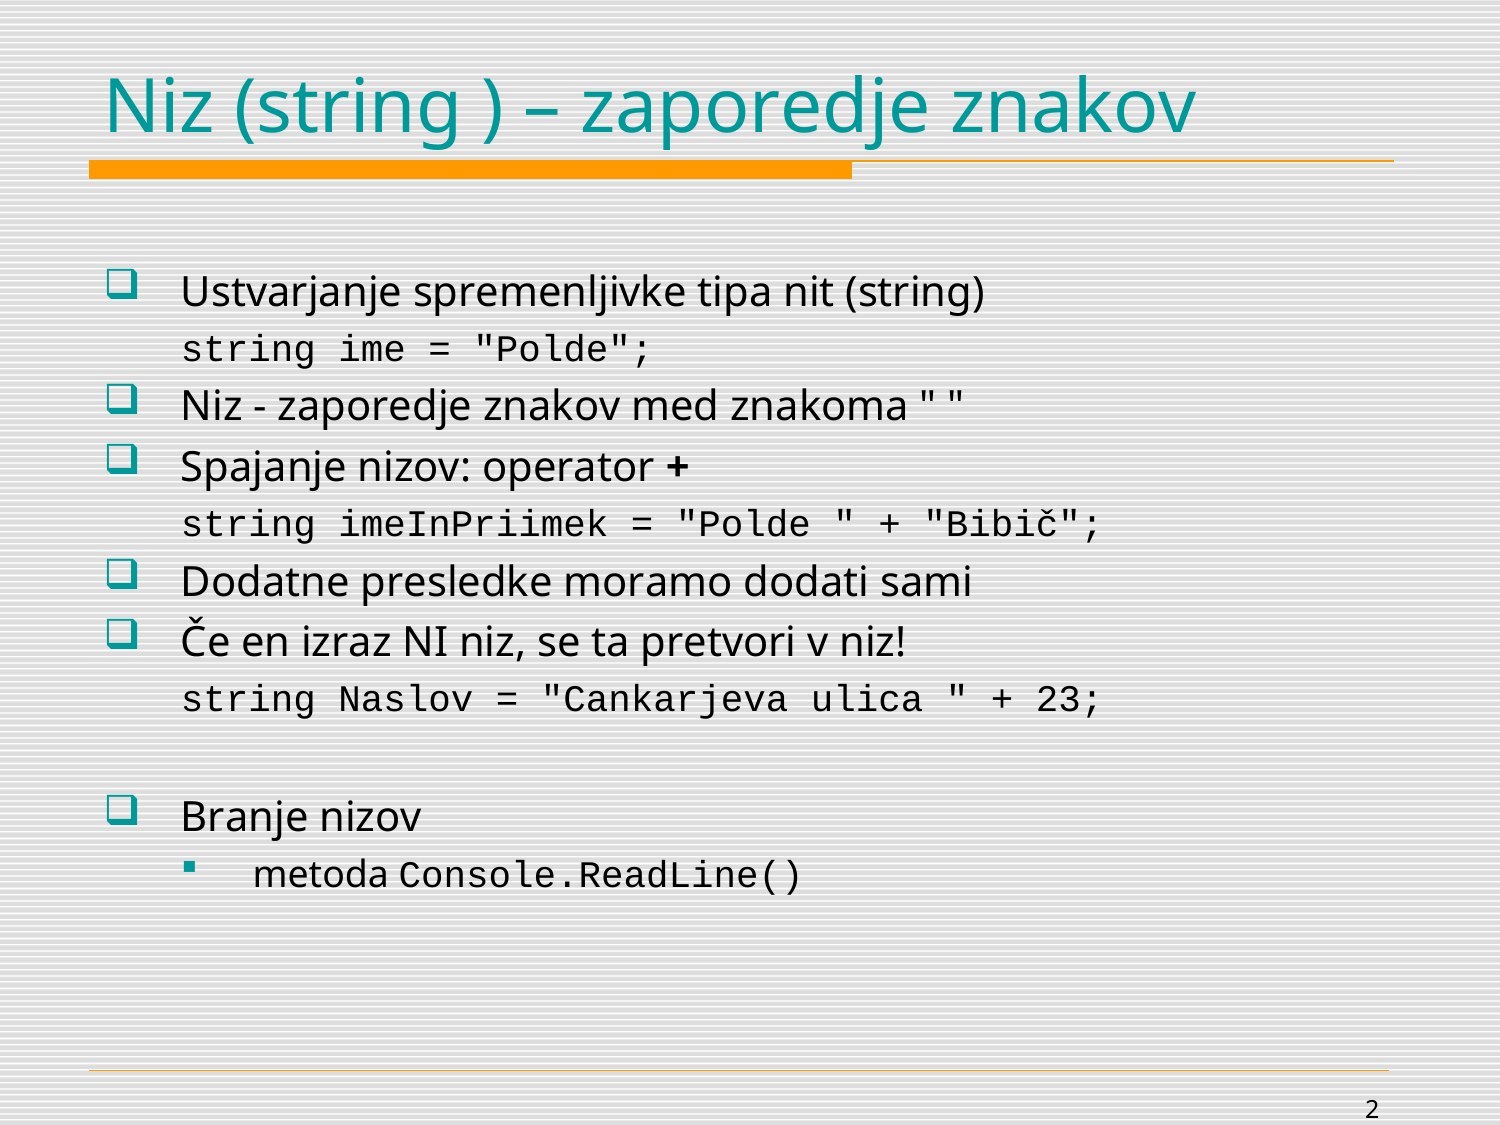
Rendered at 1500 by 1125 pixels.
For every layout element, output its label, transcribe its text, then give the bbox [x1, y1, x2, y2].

text_box <number> [1068, 1085, 1394, 1125]
picture [0, 0, 1500, 1125]
list Ustvarjanje spremenljivke tipa nit (string) string ime = "Polde"; Niz - zaporedje znakov med znakoma " " Spajanje nizov: operator + string imeInPriimek = "Polde " + "Bibič"; Dodatne presledke moramo dodati sami Če en izraz NI niz, se ta pretvori v niz! string Naslov = "Cankarjeva ulica " + 23; Branje nizov metoda Console.ReadLine() [88, 196, 1401, 1035]
title Niz (string ) – zaporedje znakov [88, 42, 1401, 155]
